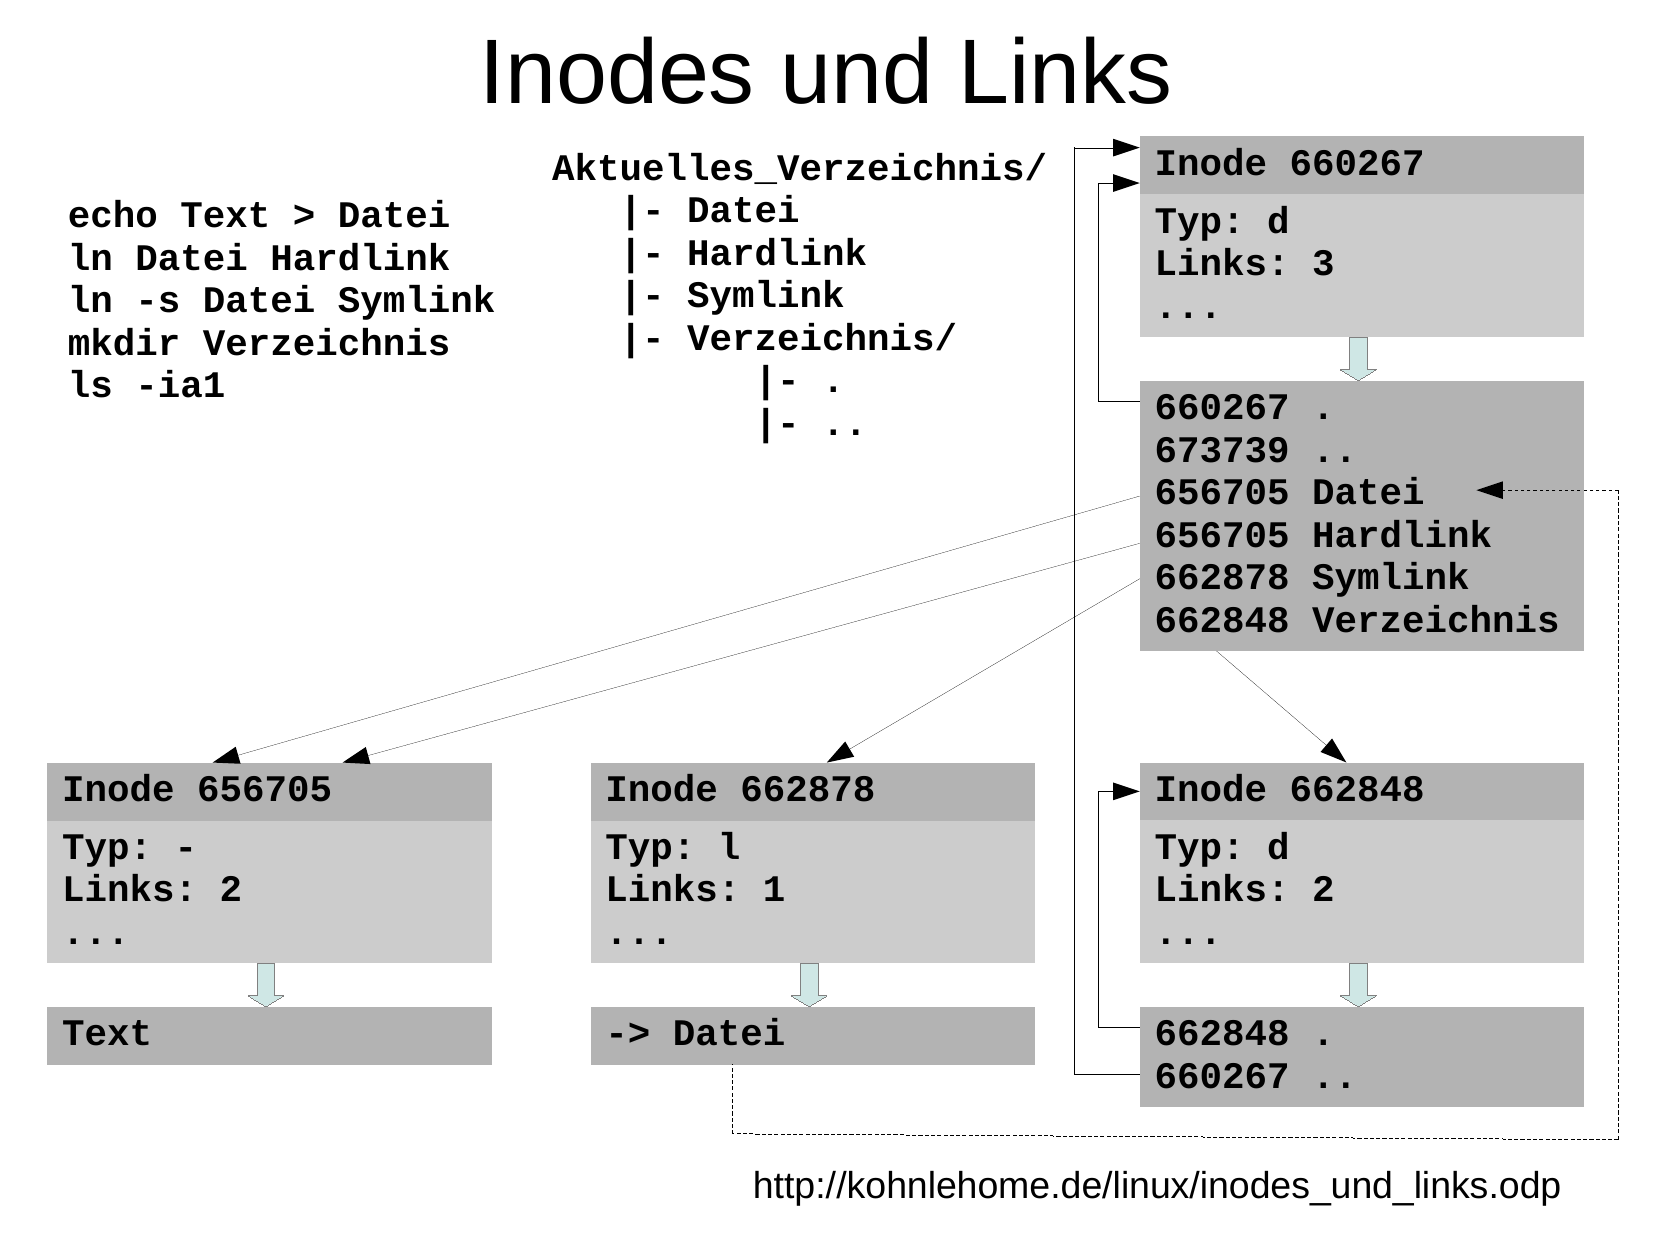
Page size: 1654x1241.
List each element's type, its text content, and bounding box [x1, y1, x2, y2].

text_box http://kohnlehome.de/linux/inodes_und_links.odp [738, 1157, 1577, 1215]
text_box Aktuelles_Verzeichnis/ |- Datei |- Hardlink |- Symlink |- Verzeichnis/ |- . |- .. [537, 141, 1063, 455]
table_header 660267 . 673739 .. 656705 Datei 656705 Hardlink 662878 Symlink 662848 Verzeichnis [1140, 381, 1584, 651]
table_header Text [47, 1007, 492, 1065]
table_cell Typ: l Links: 1 ... [591, 821, 1035, 963]
table_header Inode 662878 [591, 763, 1035, 821]
text_box echo Text > Datei ln Datei Hardlink ln -s Datei Symlink mkdir Verzeichnis ls -ia1 [53, 188, 511, 459]
text_box [248, 963, 284, 1007]
table_header Inode 662848 [1140, 763, 1584, 820]
table_header Inode 660267 [1140, 136, 1584, 194]
table_header Inode 656705 [47, 763, 492, 821]
title Inodes und Links [82, 20, 1571, 124]
table_cell Typ: - Links: 2 ... [47, 821, 492, 963]
table_header 662848 . 660267 .. [1140, 1007, 1584, 1107]
table_cell Typ: d Links: 3 ... [1140, 194, 1584, 337]
text_box [1340, 337, 1377, 381]
table_cell Typ: d Links: 2 ... [1140, 820, 1584, 963]
table_header -> Datei [591, 1007, 1035, 1065]
text_box [791, 963, 827, 1007]
text_box [1340, 963, 1377, 1007]
